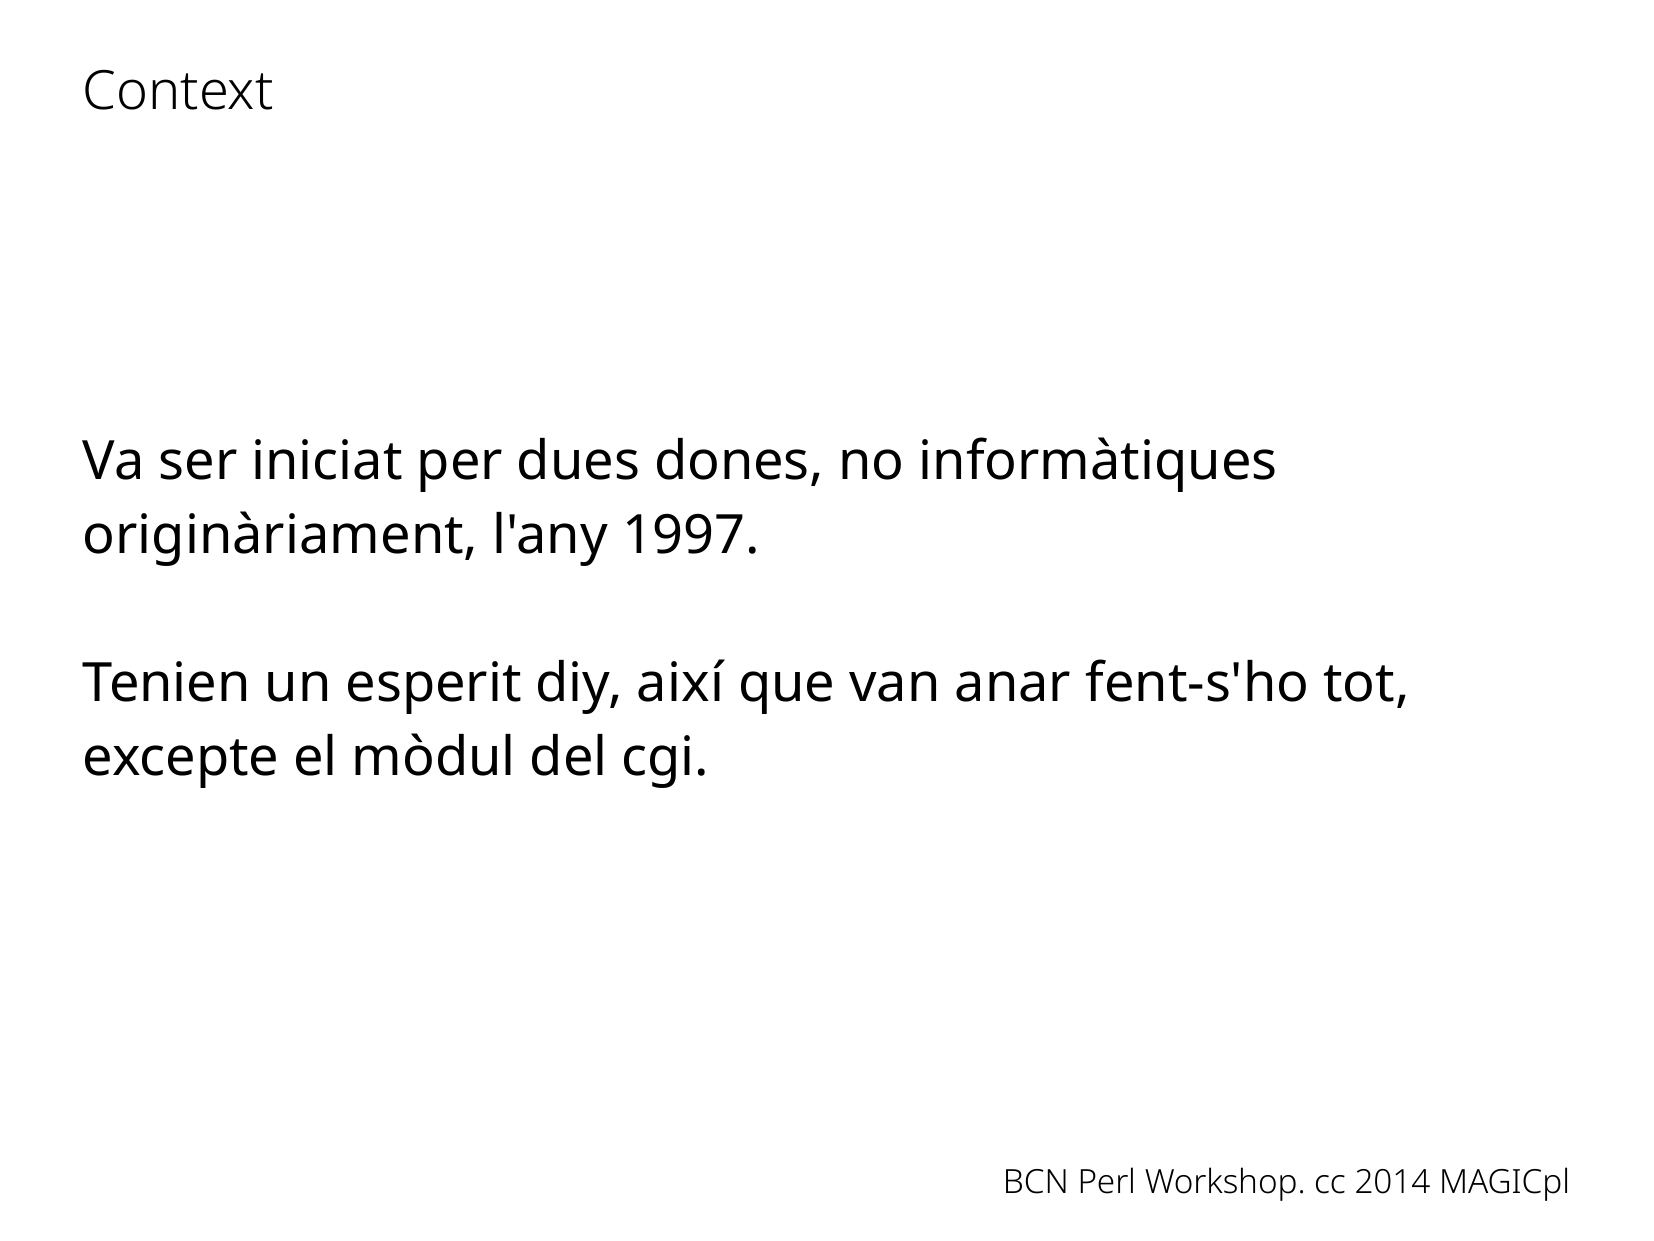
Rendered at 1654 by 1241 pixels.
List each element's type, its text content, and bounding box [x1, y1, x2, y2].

title Context [82, 47, 1571, 130]
title BCN Perl Workshop. cc 2014 MAGICpl [82, 1139, 1571, 1223]
subtitle Va ser iniciat per dues dones, no informàtiques originàriament, l'any 1997. Tenien un esperit diy, així que van anar fent-s'ho tot, excepte el mòdul del cgi. [82, 165, 1583, 1123]
